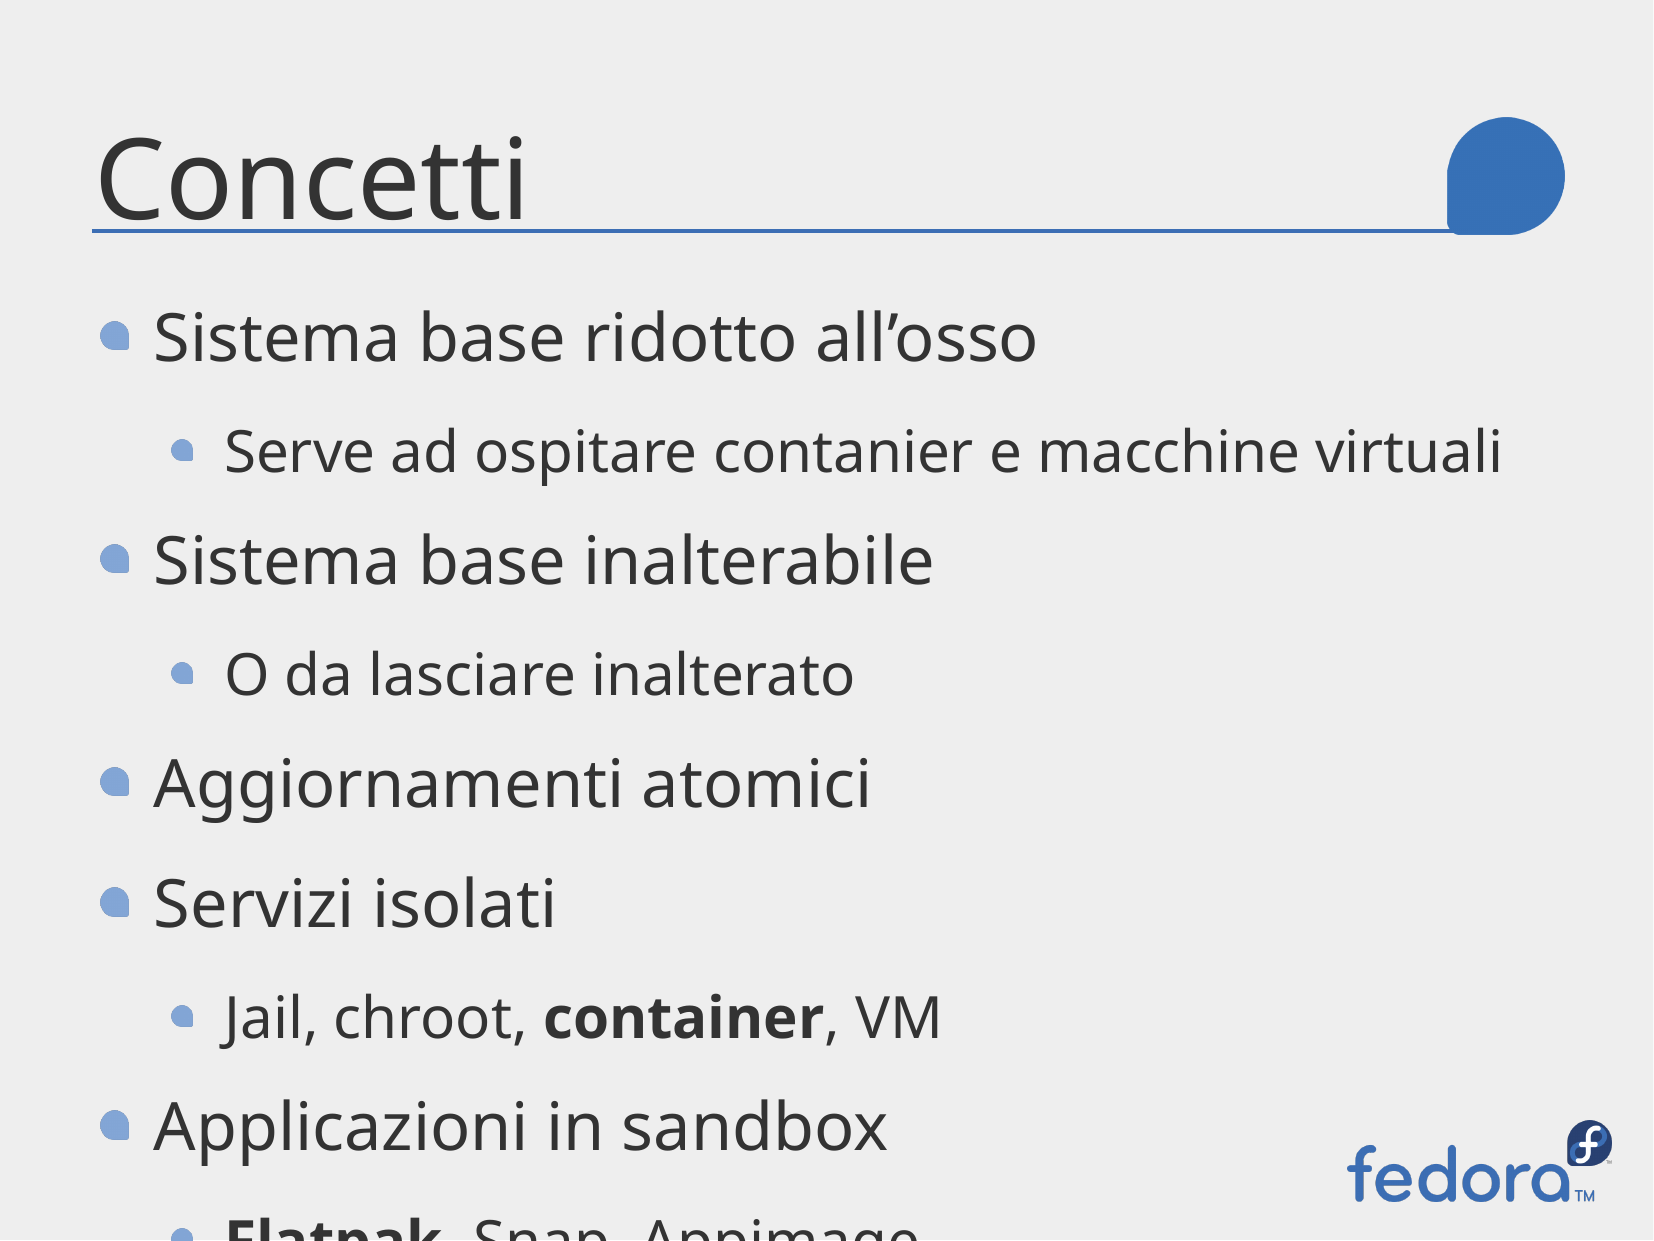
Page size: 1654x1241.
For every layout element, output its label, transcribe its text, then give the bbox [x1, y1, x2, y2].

picture [171, 1228, 193, 1241]
picture [1447, 117, 1565, 235]
picture [1347, 1120, 1612, 1202]
list Sistema base ridotto all’osso Serve ad ospitare contanier e macchine virtuali Sistema base inalterabile O da lasciare inalterato Aggiornamenti atomici Servizi isolati Jail, chroot, container, VM Applicazioni in sandbox Flatpak, Snap, Appimage [82, 290, 1571, 1169]
title Concetti [94, 100, 1426, 251]
